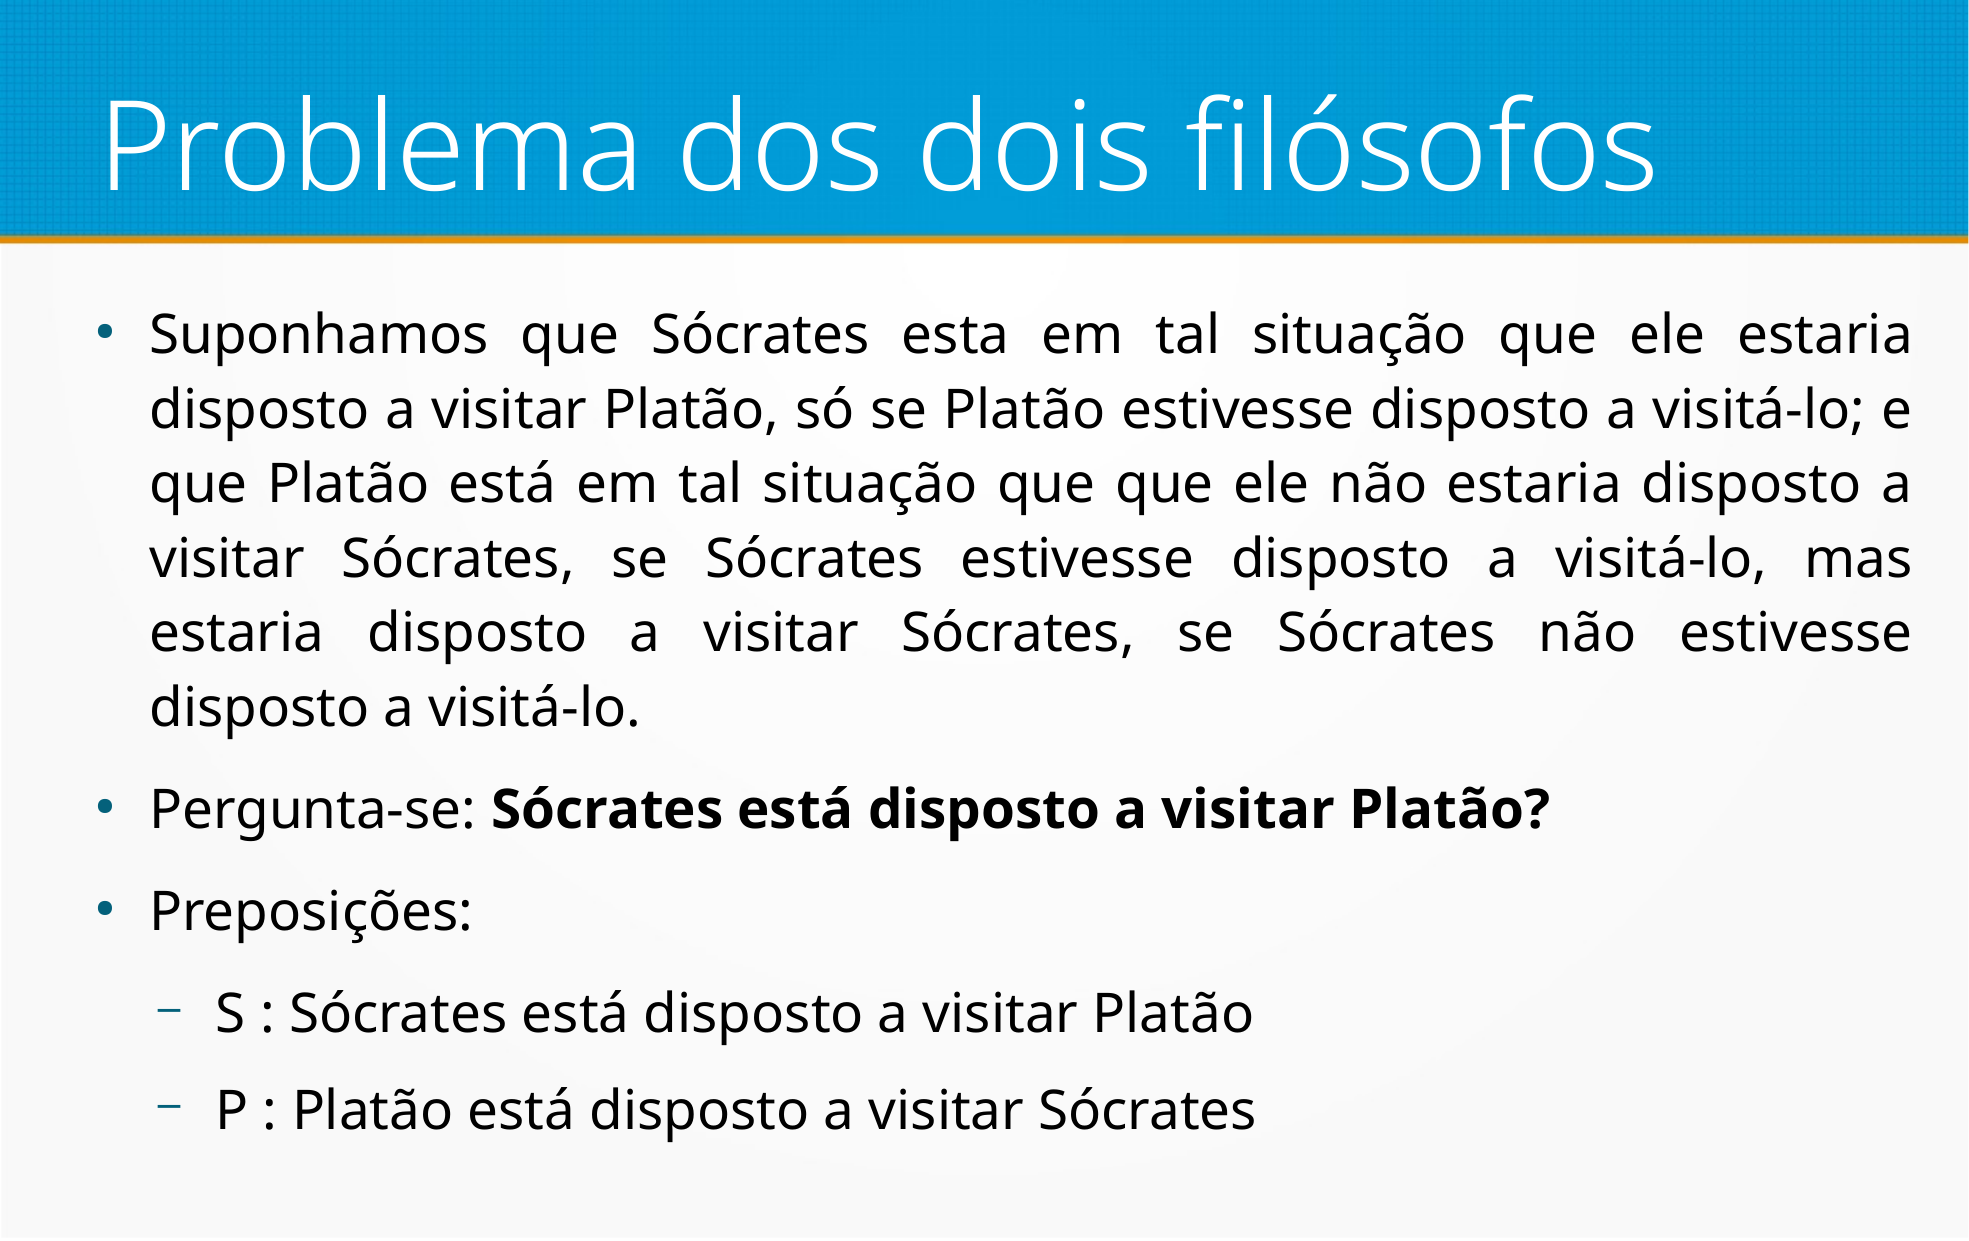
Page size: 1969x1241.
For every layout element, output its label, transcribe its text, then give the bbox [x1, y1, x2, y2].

picture [0, 233, 1969, 1241]
list Suponhamos que Sócrates esta em tal situação que ele estaria disposto a visitar Platão, só se Platão estivesse disposto a visitá-lo; e que Platão está em tal situação que que ele não estaria disposto a visitar Sócrates, se Sócrates estivesse disposto a visitá-lo, mas estaria disposto a visitar Sócrates, se Sócrates não estivesse disposto a visitá-lo. Pergunta-se: Sócrates está disposto a visitar Platão? Preposições: S : Sócrates está disposto a visitar Platão P : Platão está disposto a visitar Sócrates [82, 295, 1914, 1146]
title Problema dos dois filósofos [98, 19, 1870, 227]
